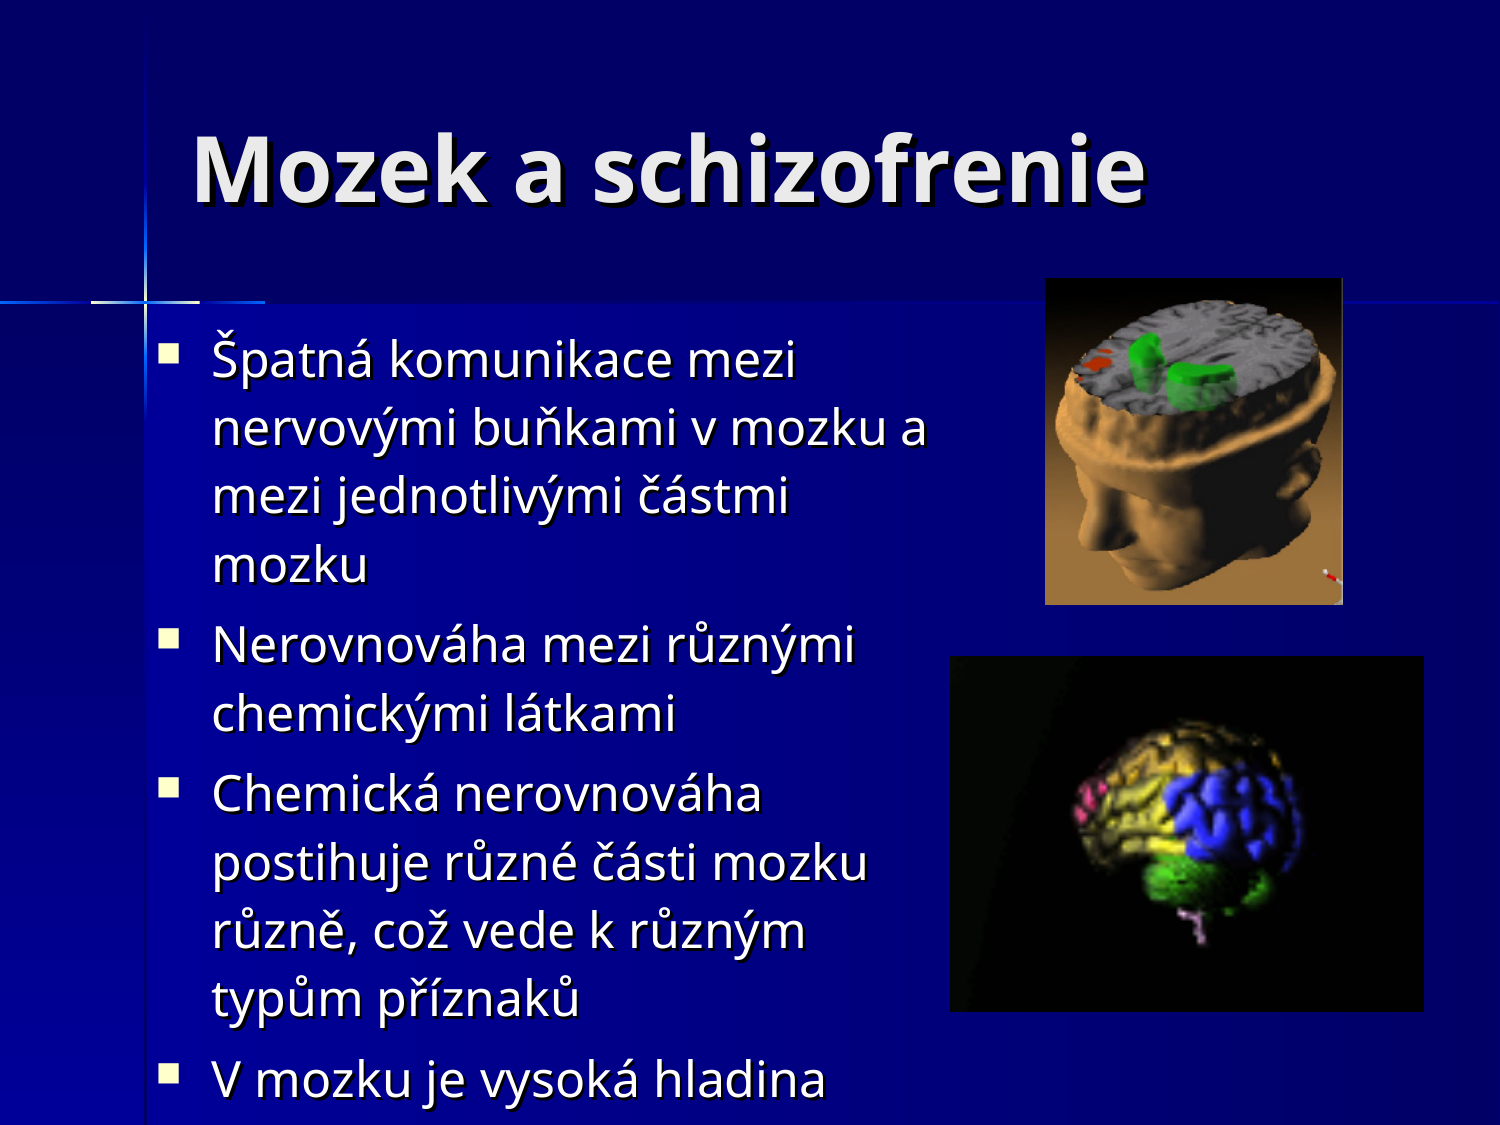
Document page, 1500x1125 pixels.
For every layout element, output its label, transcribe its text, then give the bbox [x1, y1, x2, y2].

text_box [950, 657, 1424, 1012]
list Špatná komunikace mezi nervovými buňkami v mozku a mezi jednotlivými částmi mozku Nerovnováha mezi různými chemickými látkami Chemická nerovnováha postihuje různé části mozku různě, což vede k různým typům příznaků V mozku je vysoká hladina dopaminu K 1. obrázku podrobnosti na: http://en.wikipedia.org/wiki/Schizophrenia [140, 316, 970, 1125]
title Mozek a schizofrenie [174, 49, 1413, 285]
text_box [1045, 278, 1343, 606]
